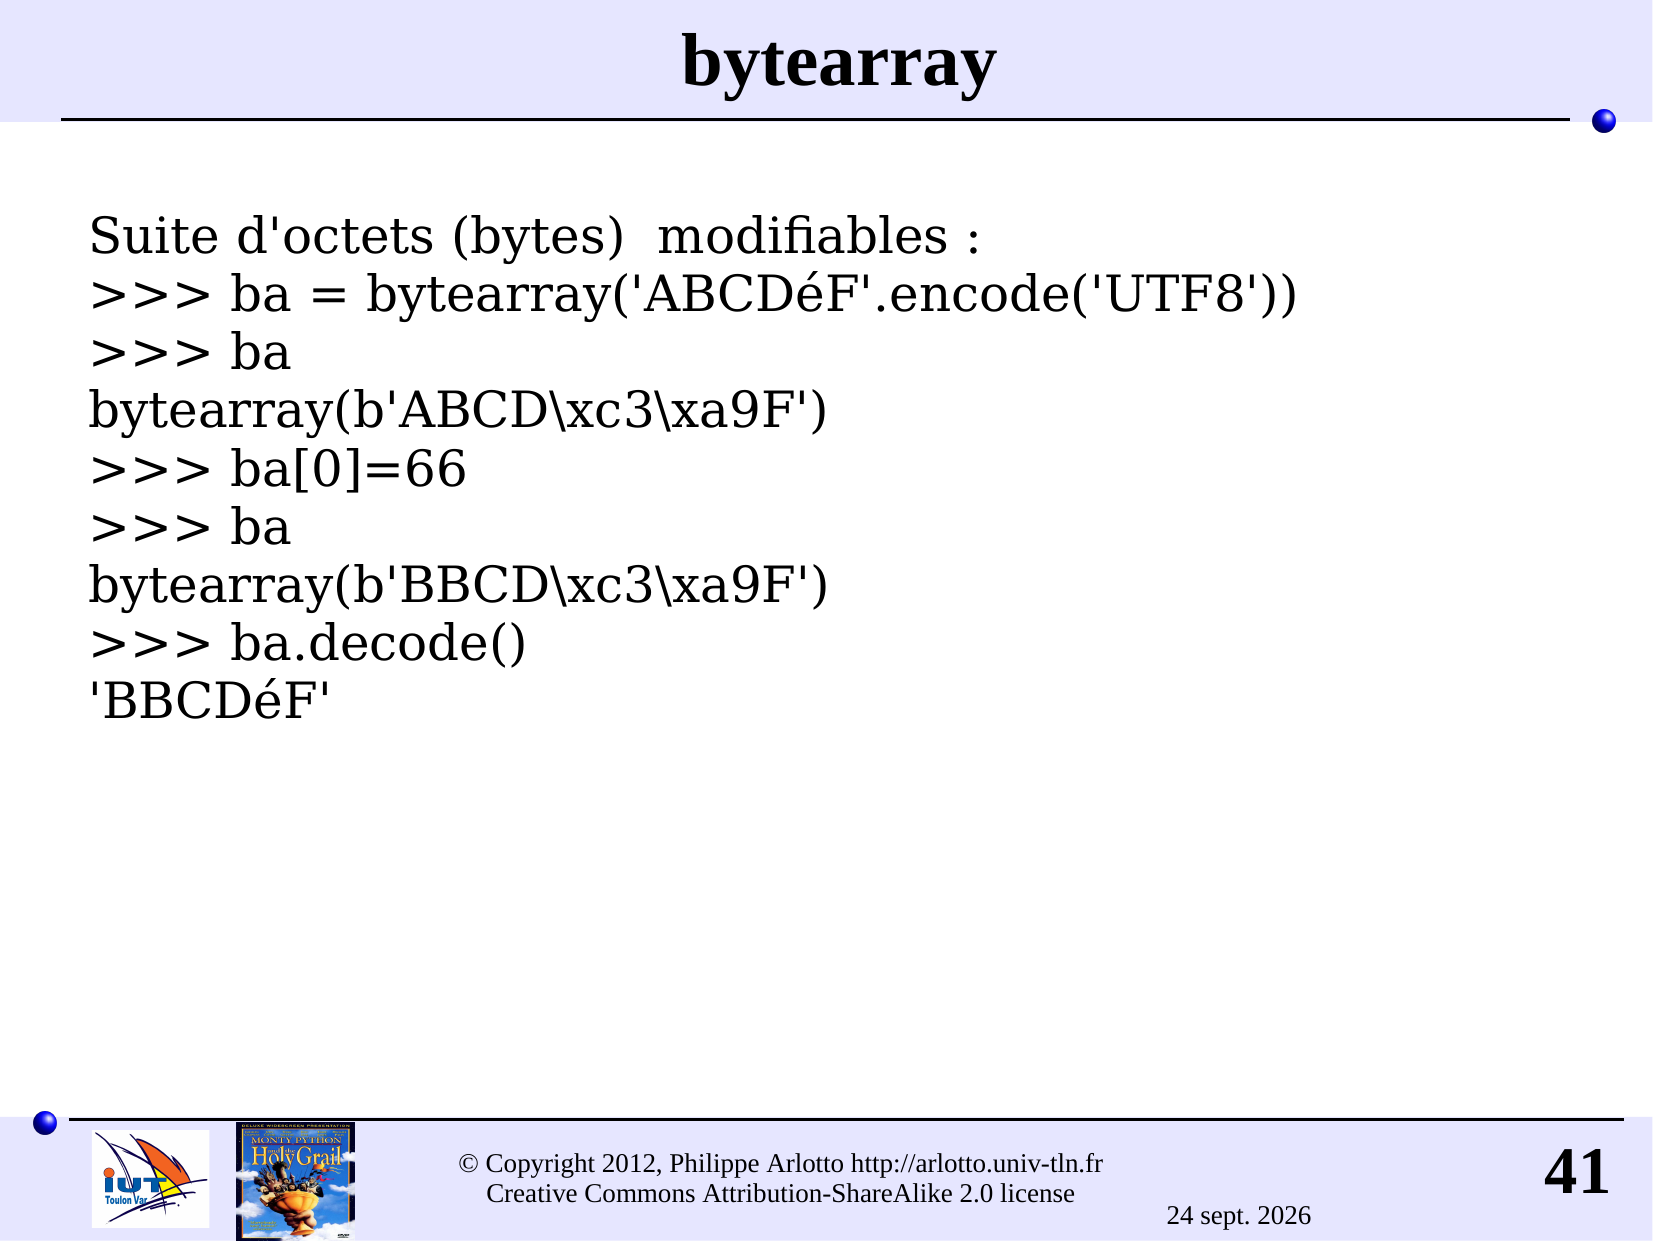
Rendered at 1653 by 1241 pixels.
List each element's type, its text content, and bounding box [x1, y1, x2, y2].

text_box Suite d'octets (bytes) modifiables : >>> ba = bytearray('ABCDéF'.encode('UTF8')) >>> ba bytearray(b'ABCD\xc3\xa9F') >>> ba[0]=66 >>> ba bytearray(b'BBCD\xc3\xa9F') >>> ba.decode() 'BBCDéF' [88, 206, 1447, 851]
picture [236, 1122, 355, 1241]
title bytearray [95, 14, 1585, 107]
